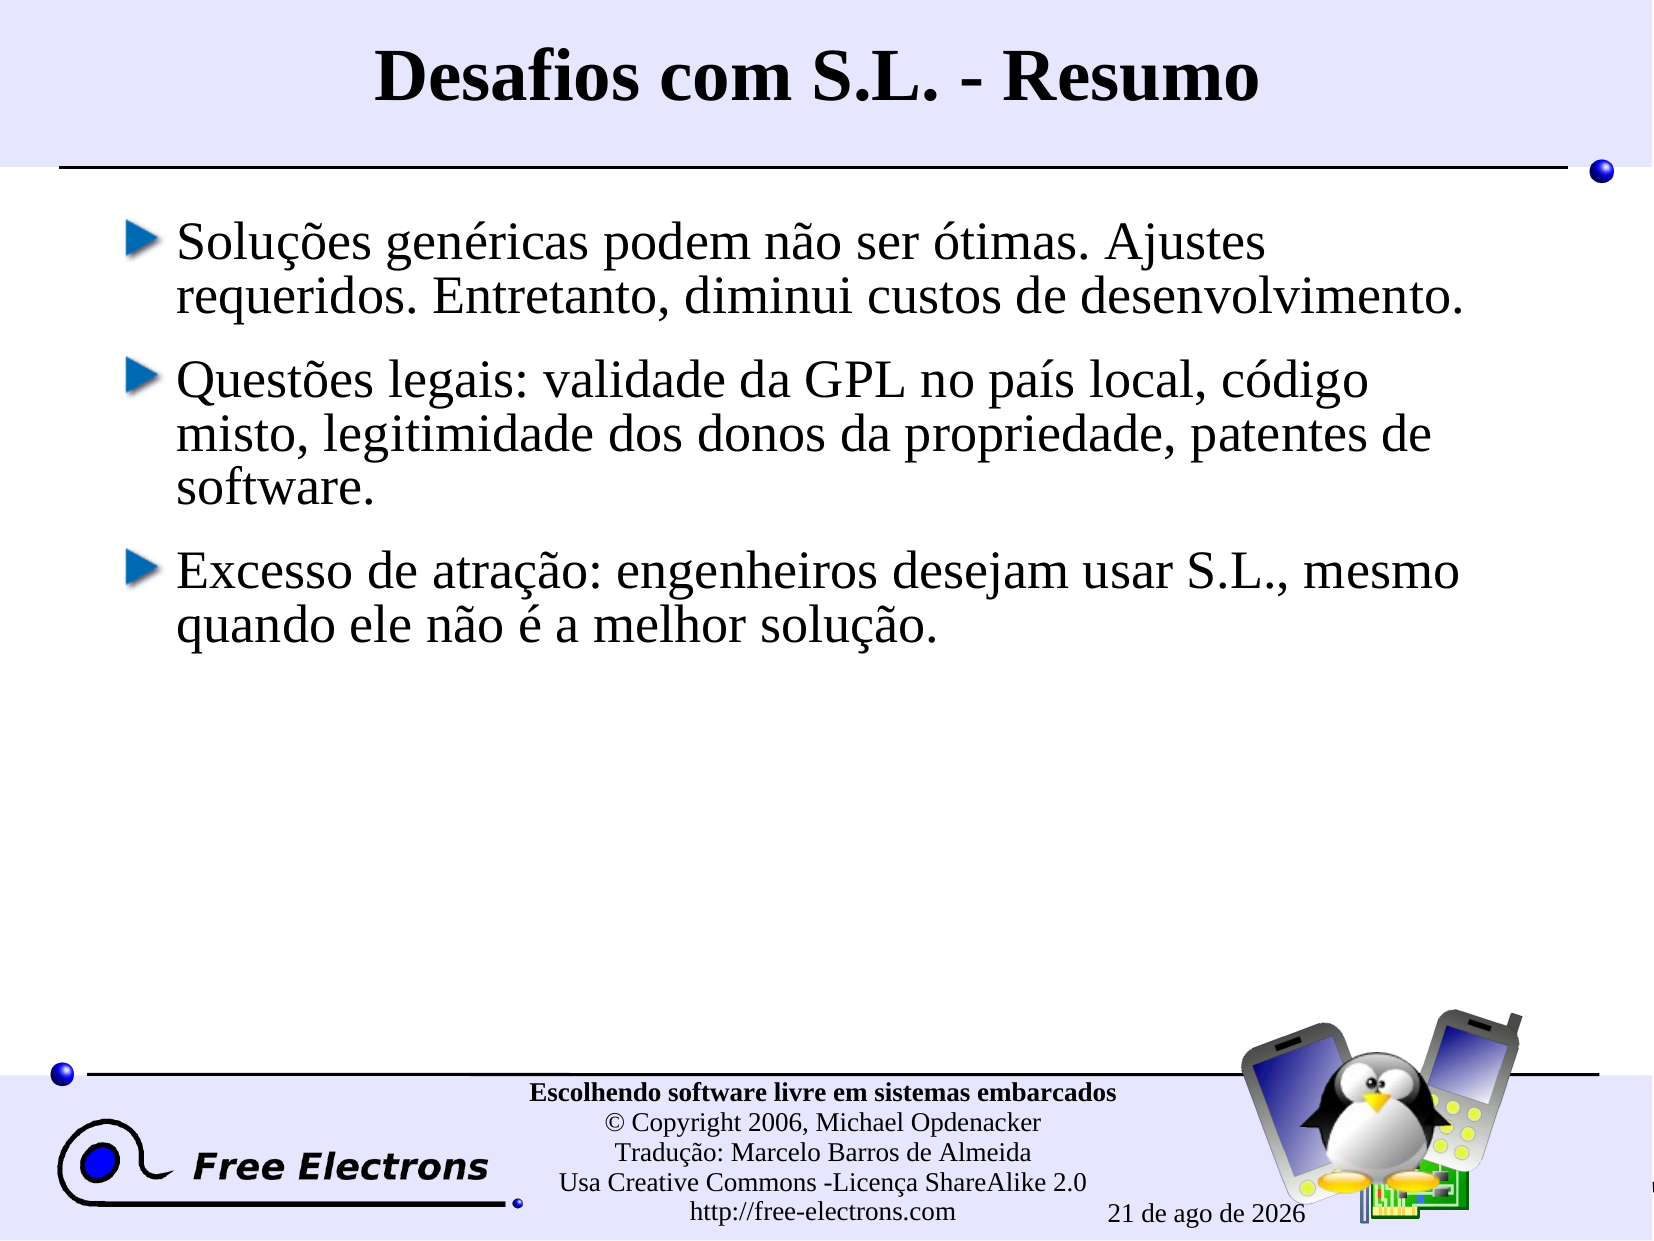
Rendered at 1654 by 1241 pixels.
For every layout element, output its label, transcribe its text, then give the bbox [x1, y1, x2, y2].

list Soluções genéricas podem não ser ótimas. Ajustes requeridos. Entretanto, diminui custos de desenvolvimento. Questões legais: validade da GPL no país local, código misto, legitimidade dos donos da propriedade, patentes de software. Excesso de atração: engenheiros desejam usar S.L., mesmo quando ele não é a melhor solução. [105, 216, 1518, 1067]
picture [1231, 1008, 1537, 1241]
picture [50, 1108, 527, 1216]
title Desafios com S.L. - Resumo [33, 25, 1603, 124]
